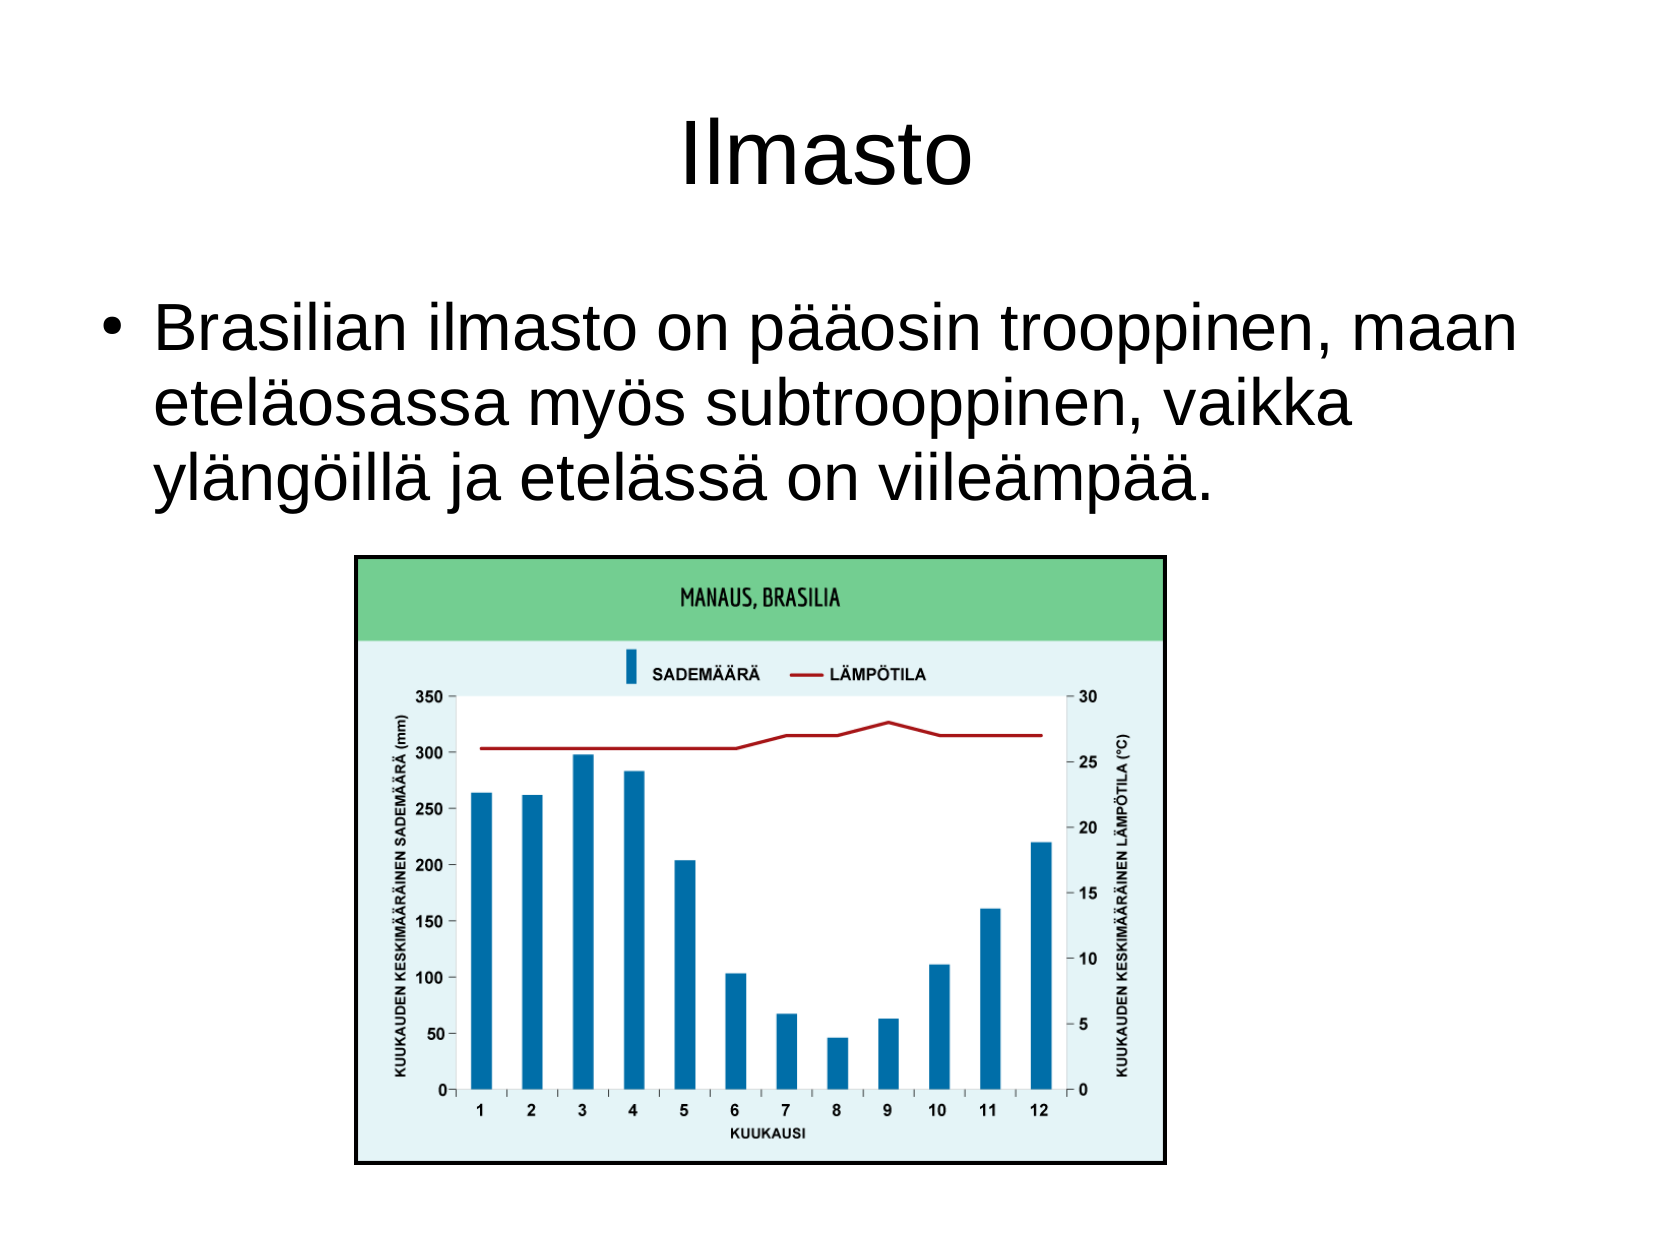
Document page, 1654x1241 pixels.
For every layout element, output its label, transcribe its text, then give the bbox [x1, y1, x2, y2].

list Brasilian ilmasto on pääosin trooppinen, maan eteläosassa myös subtrooppinen, vaikka ylängöillä ja etelässä on viileämpää. [82, 290, 1571, 1010]
picture [354, 555, 1167, 1165]
title Ilmasto [82, 49, 1571, 257]
